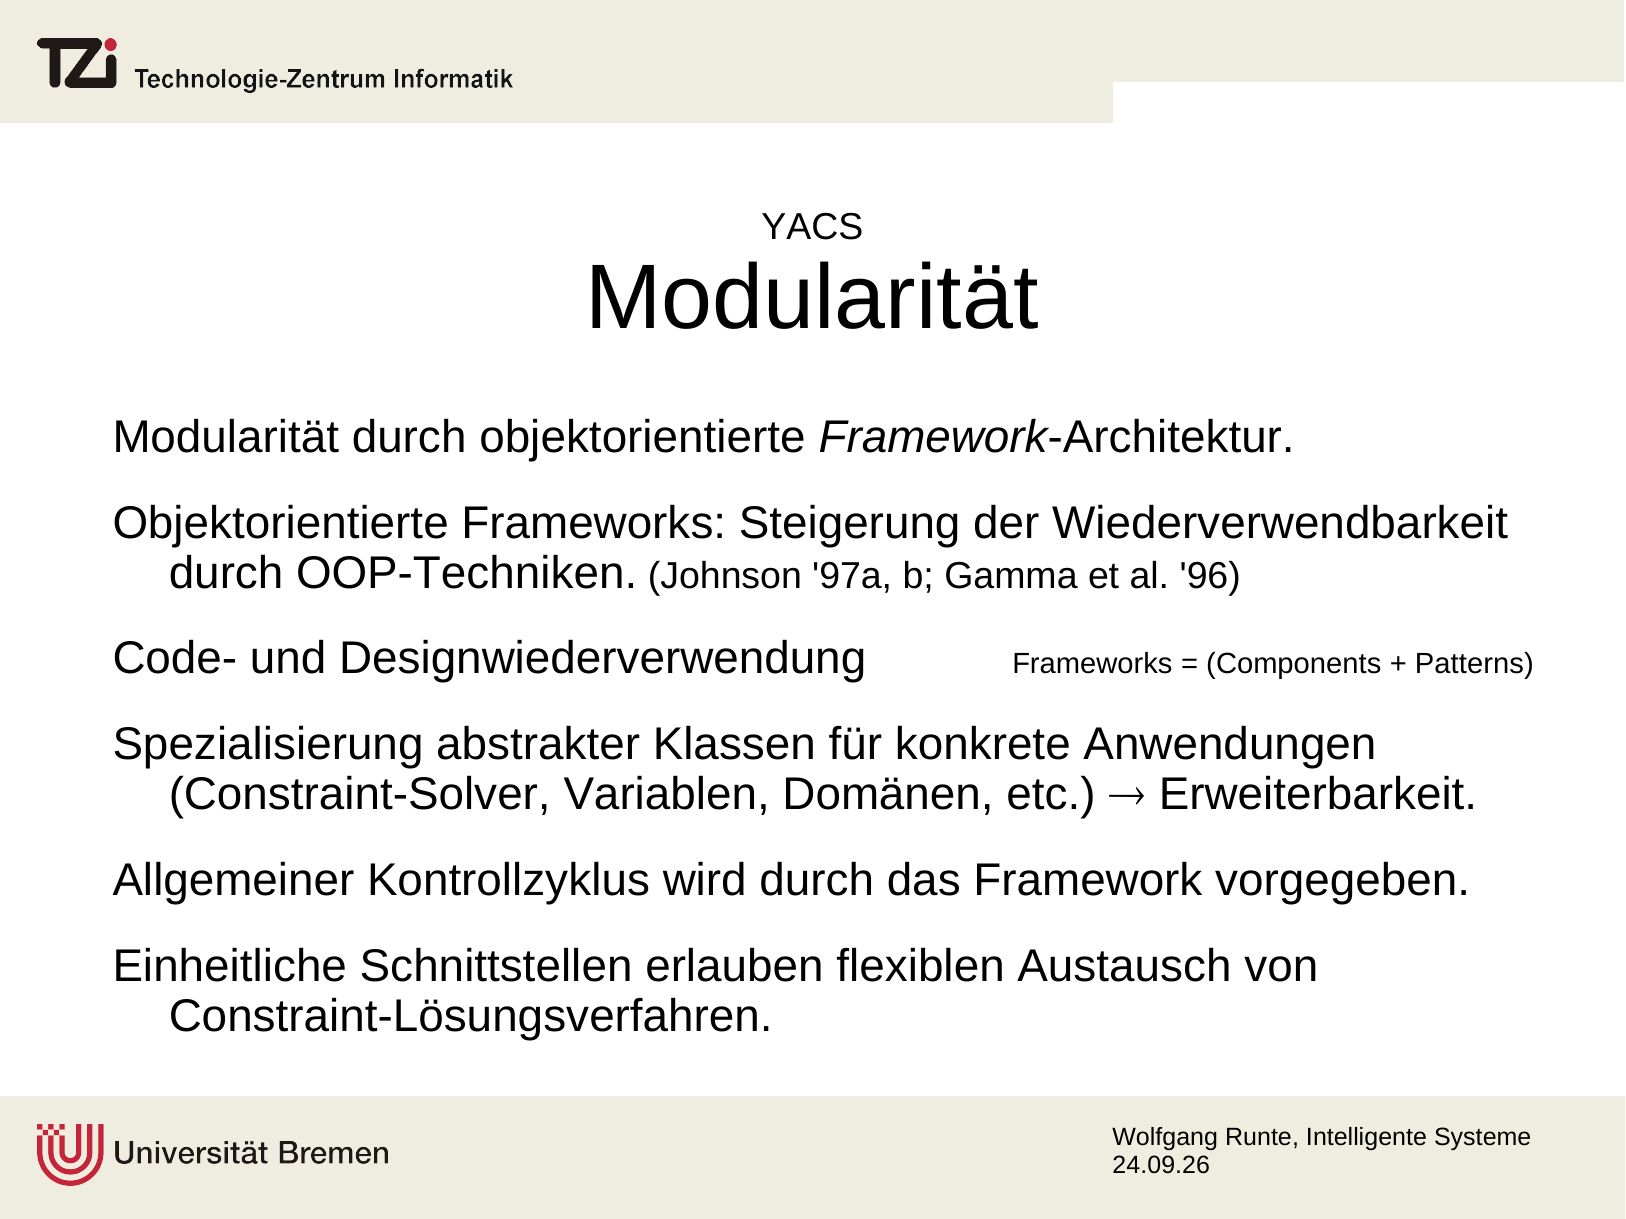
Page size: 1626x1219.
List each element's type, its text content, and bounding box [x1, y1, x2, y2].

picture [37, 1124, 388, 1186]
list Modularität durch objektorientierte Framework-Architektur. Objektorientierte Frameworks: Steigerung der Wiederverwendbarkeit durch OOP-Techniken. (Johnson '97a, b; Gamma et al. '96) Code- und Designwiederverwendung Frameworks = (Components + Patterns) Spezialisierung abstrakter Klassen für konkrete Anwendungen (Constraint-Solver, Variablen, Domänen, etc.)  Erweiterbarkeit. Allgemeiner Kontrollzyklus wird durch das Framework vorgegeben. Einheitliche Schnittstellen erlauben flexiblen Austausch von Constraint-Lösungsverfahren. [112, 412, 1555, 1104]
title YACS Modularität [112, 162, 1513, 393]
picture [37, 38, 513, 93]
